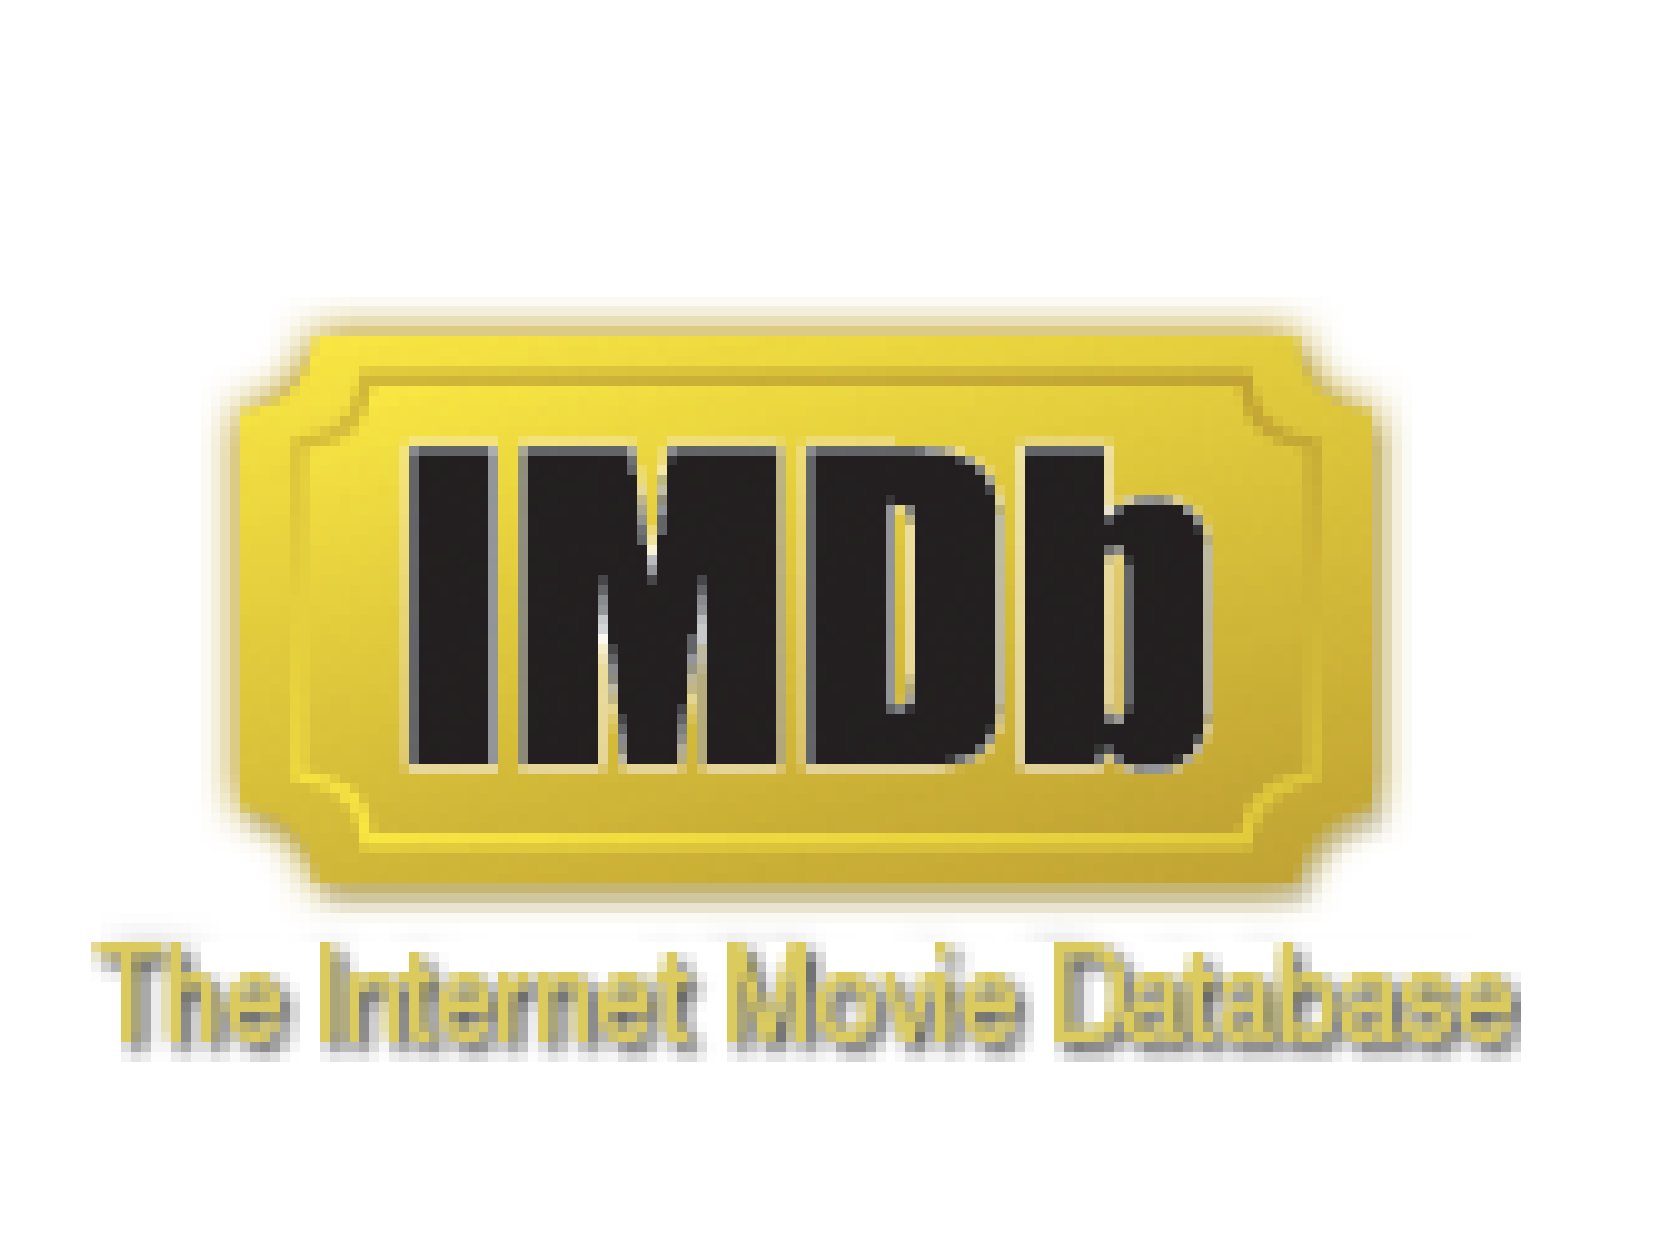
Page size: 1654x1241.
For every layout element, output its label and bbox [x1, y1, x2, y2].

picture [82, 297, 1571, 1102]
